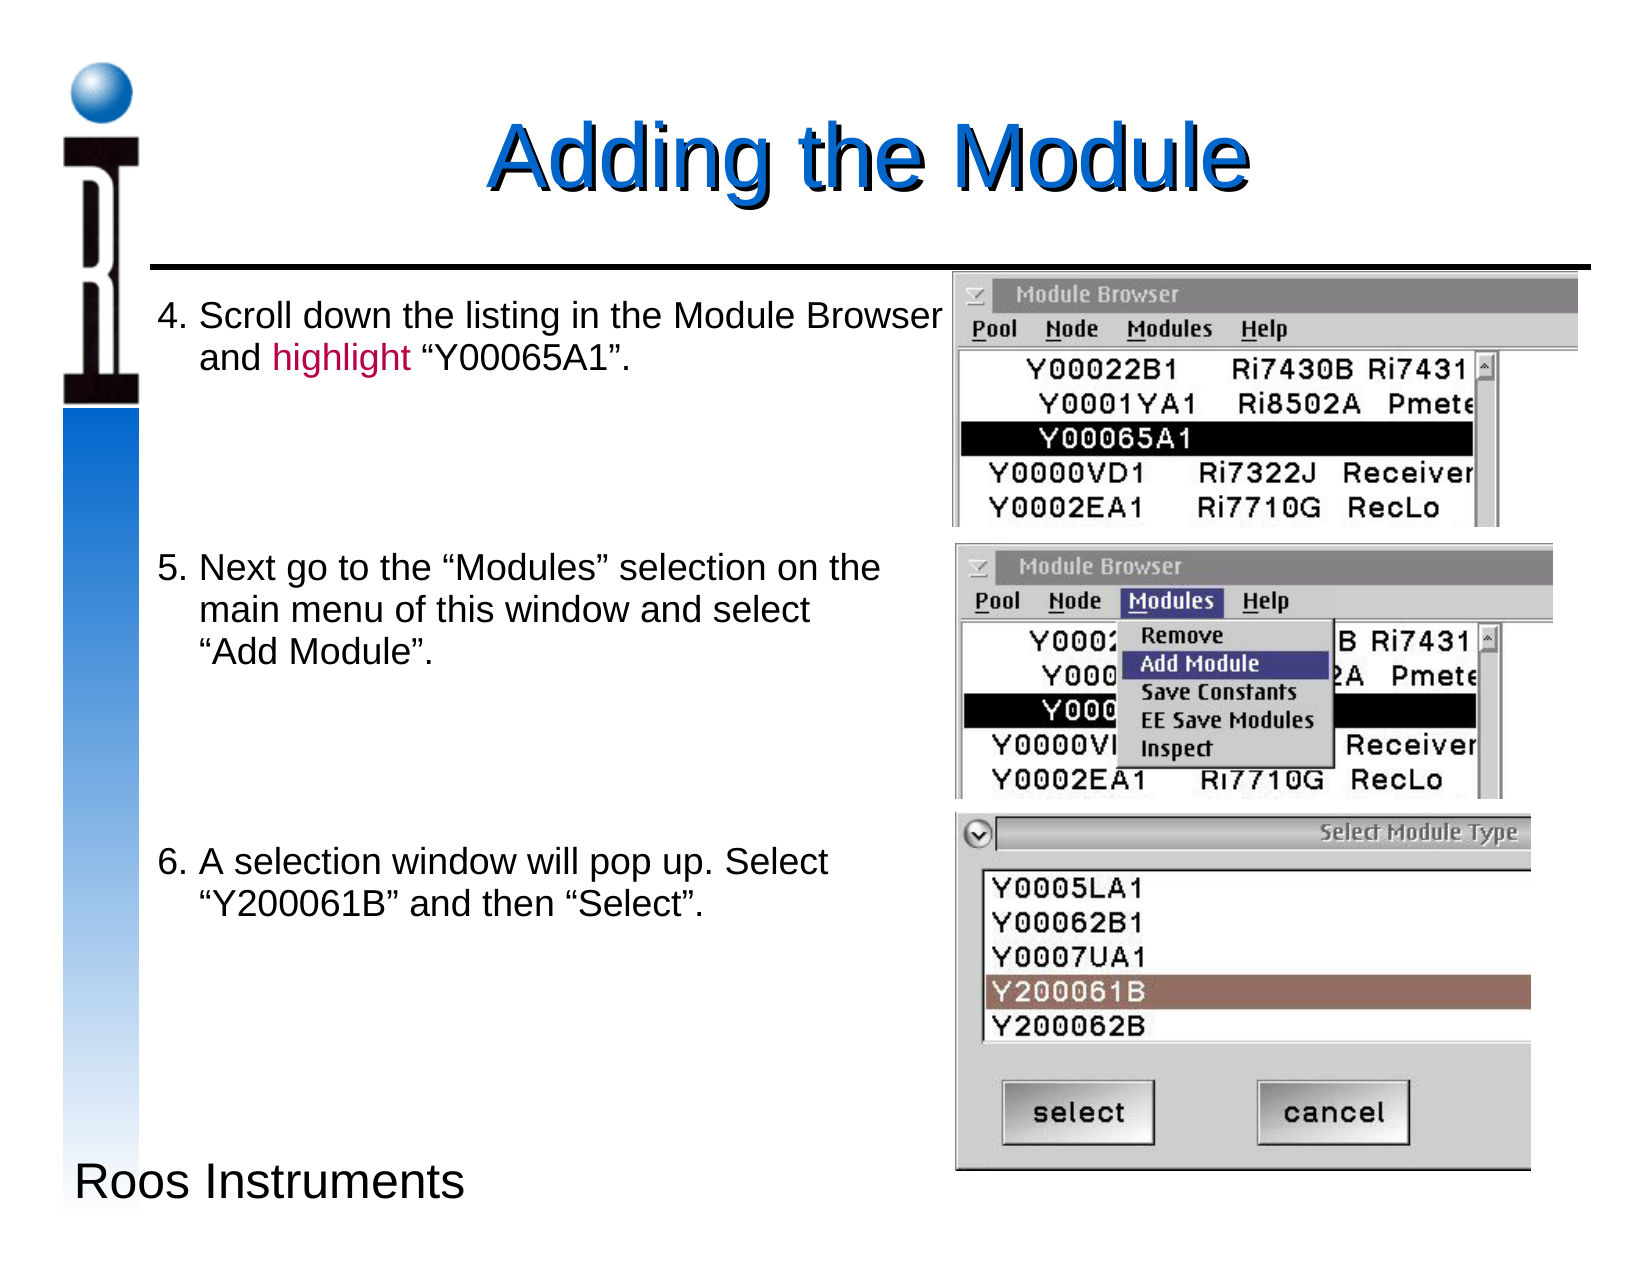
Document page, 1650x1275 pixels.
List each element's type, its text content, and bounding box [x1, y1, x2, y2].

picture [952, 271, 1578, 527]
text_box 4. Scroll down the listing in the Module Browser and highlight “Y00065A1”. 5. Next go to the “Modules” selection on the main menu of this window and select “Add Module”. 6. A selection window will pop up. Select “Y200061B” and then “Select”. [142, 287, 957, 1059]
picture [955, 812, 1531, 1171]
title Adding the Module [147, 66, 1591, 245]
picture [955, 543, 1553, 799]
picture [59, 59, 144, 411]
